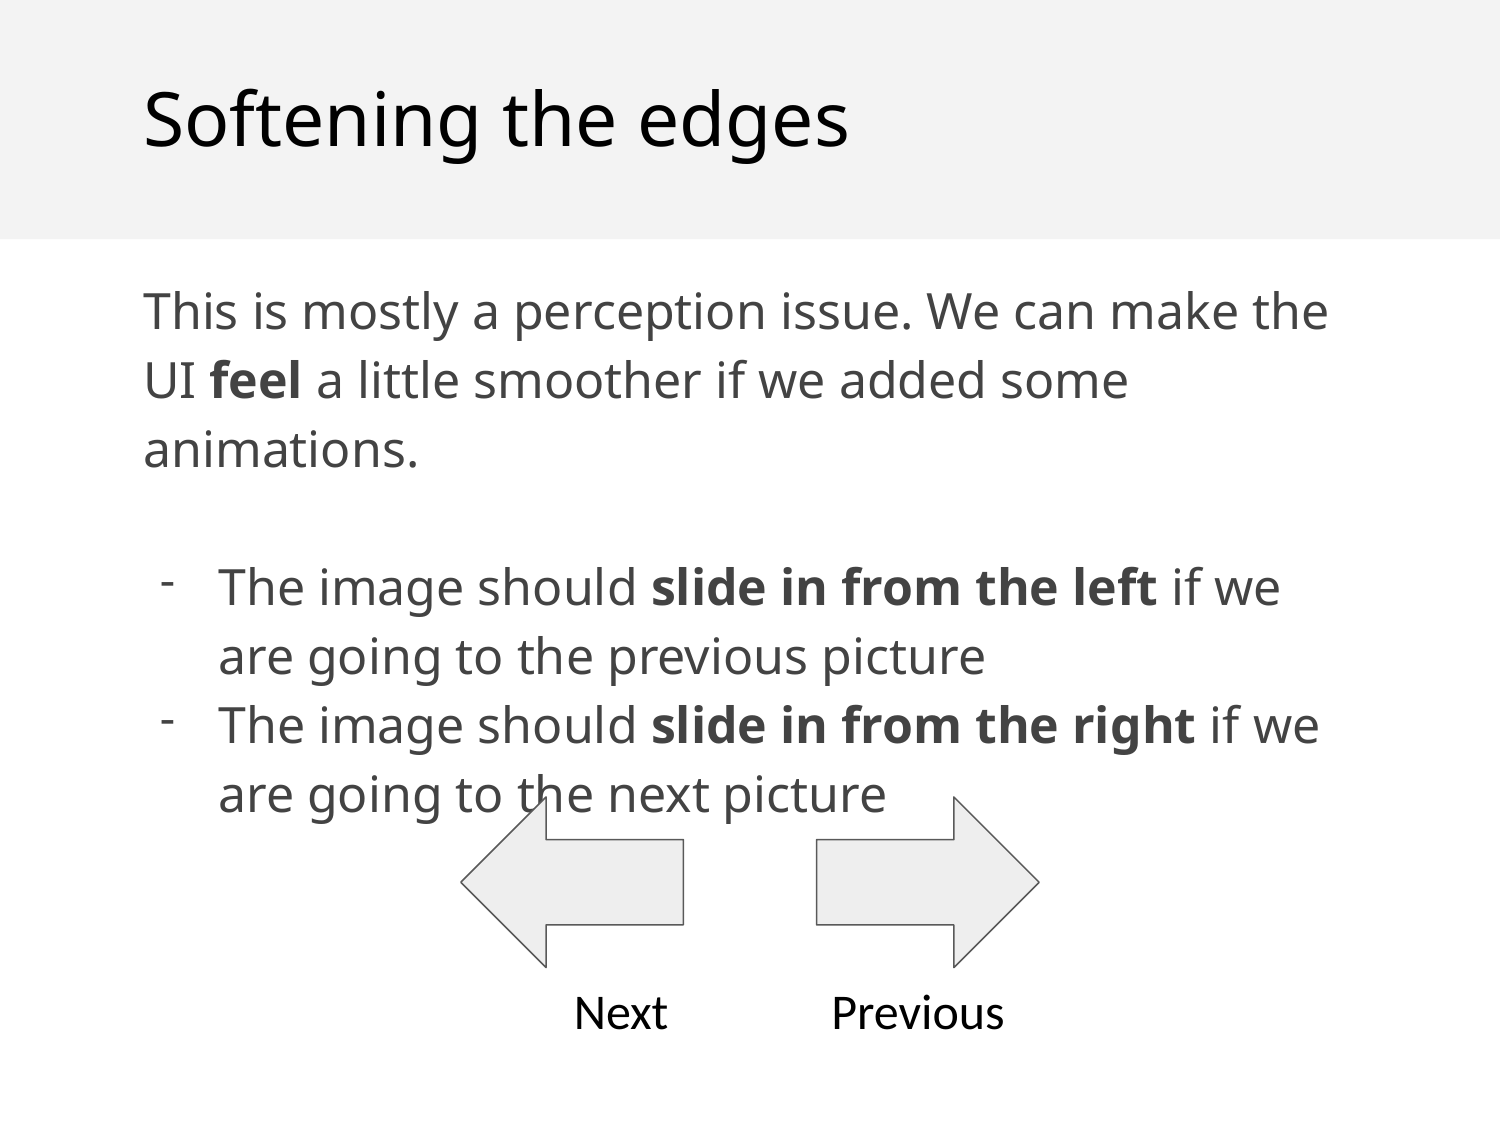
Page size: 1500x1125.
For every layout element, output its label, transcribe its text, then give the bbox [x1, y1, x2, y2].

text_box [816, 796, 1040, 939]
title Softening the edges [128, 56, 1372, 183]
list This is mostly a perception issue. We can make the UI feel a little smoother if we added some animations. The image should slide in from the left if we are going to the previous picture The image should slide in from the right if we are going to the next picture [128, 255, 1372, 757]
text_box Previous [816, 939, 1180, 1080]
text_box [460, 796, 684, 939]
text_box Next [320, 939, 684, 1080]
